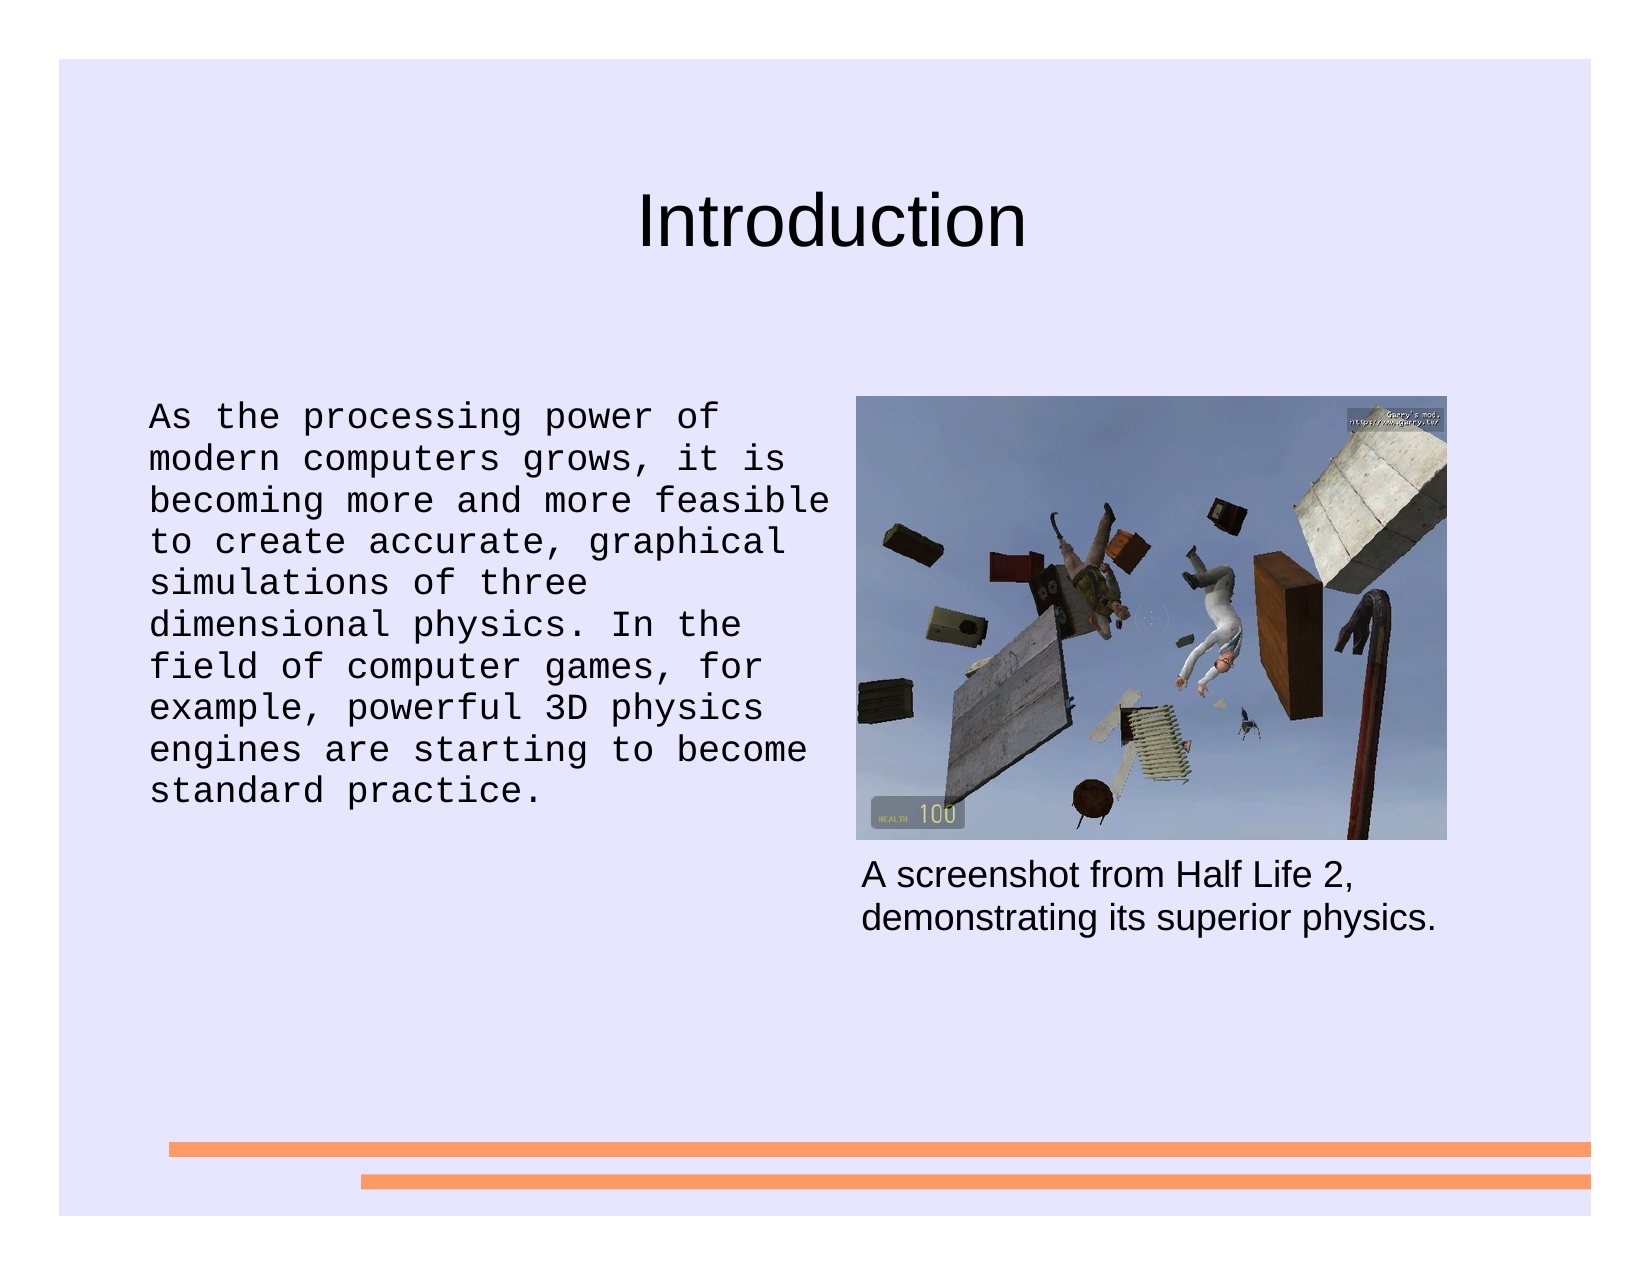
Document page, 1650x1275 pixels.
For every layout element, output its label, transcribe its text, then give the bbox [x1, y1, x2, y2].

text_box Introduction [621, 171, 1072, 271]
text_box A screenshot from Half Life 2, demonstrating its superior physics. [846, 846, 1485, 946]
text_box As the processing power of modern computers grows, it is becoming more and more feasible to create accurate, graphical simulations of three dimensional physics. In the field of computer games, for example, powerful 3D physics engines are starting to become standard practice. [134, 391, 847, 822]
picture [856, 396, 1447, 840]
